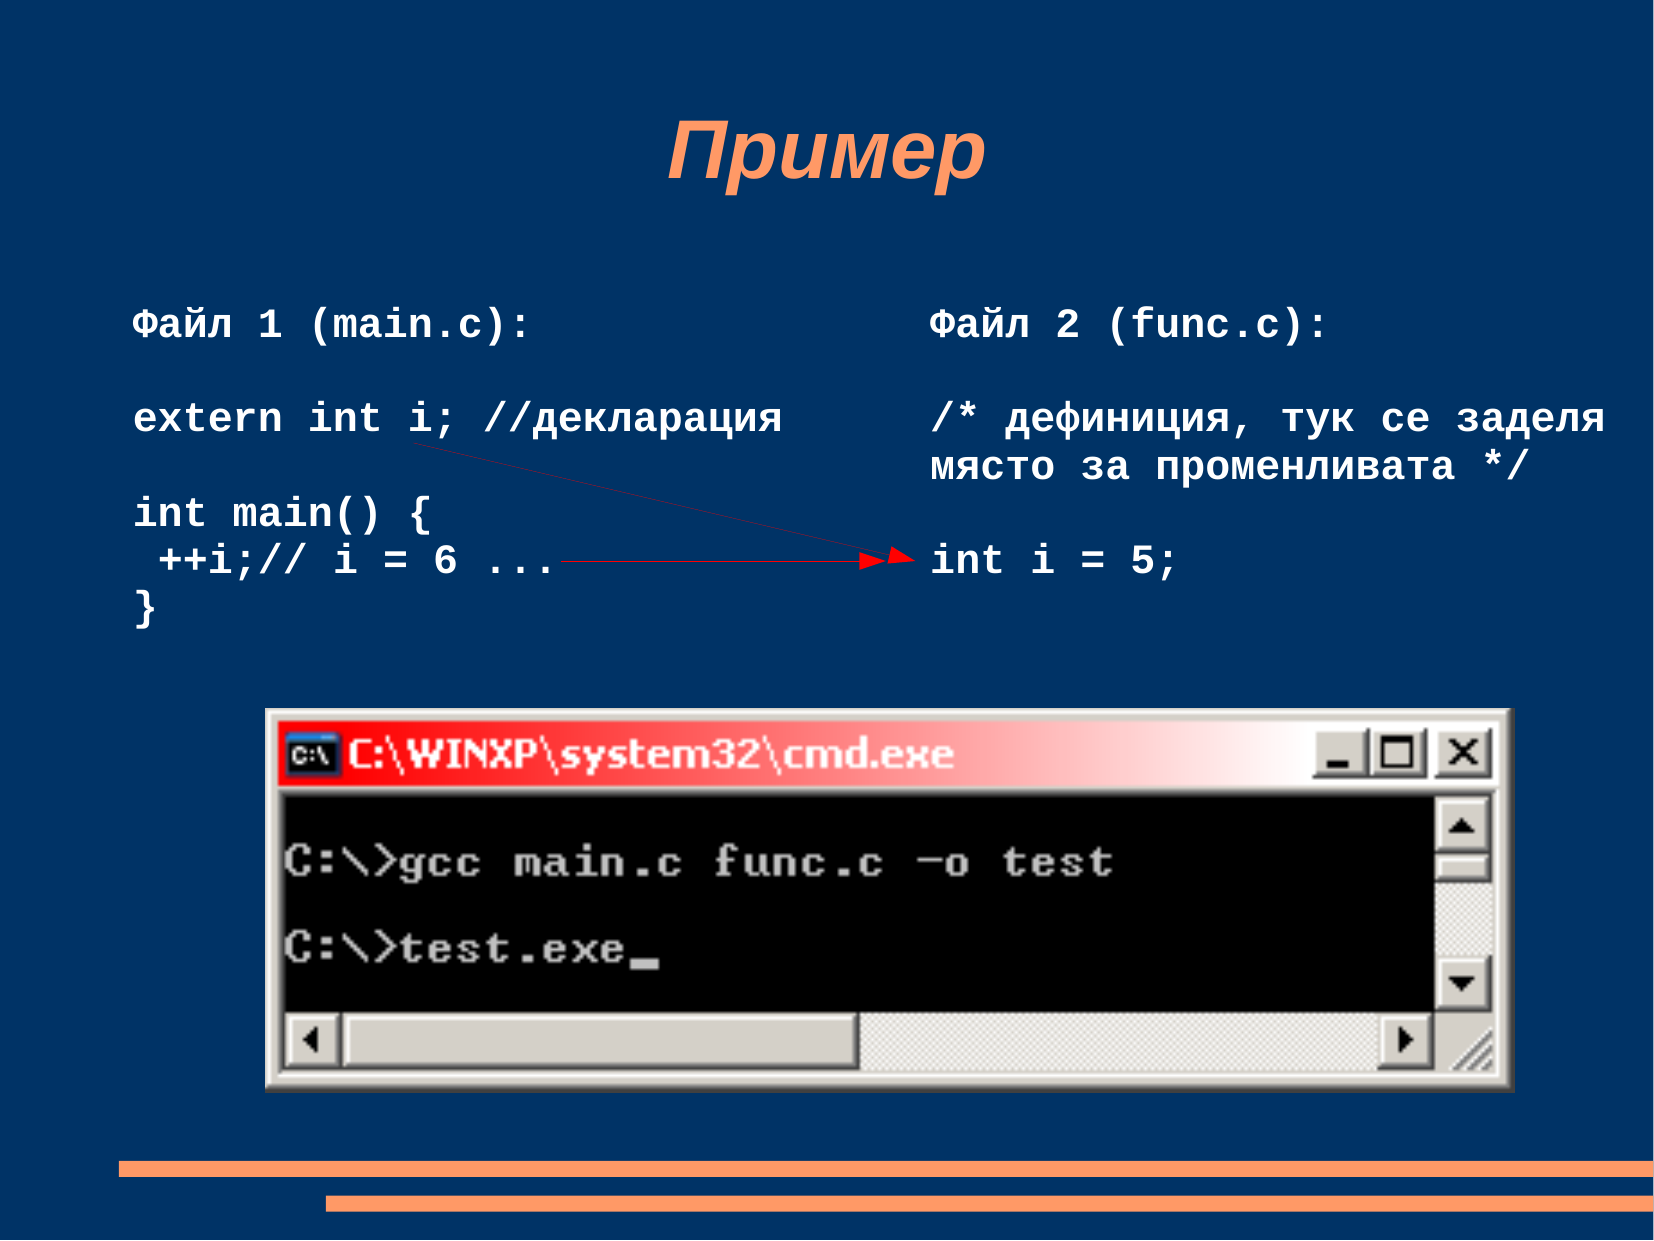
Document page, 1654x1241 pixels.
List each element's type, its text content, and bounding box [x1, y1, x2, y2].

title Пример [121, 46, 1534, 254]
picture [265, 708, 1515, 1093]
text_box Файл 1 (main.c): extern int i; //декларация int main() { ++i;// i = 6 ... } [118, 295, 827, 645]
text_box Файл 2 (func.c): /* дефиниция, тук се заделя място за променливата */ int i = 5; [915, 295, 1625, 645]
